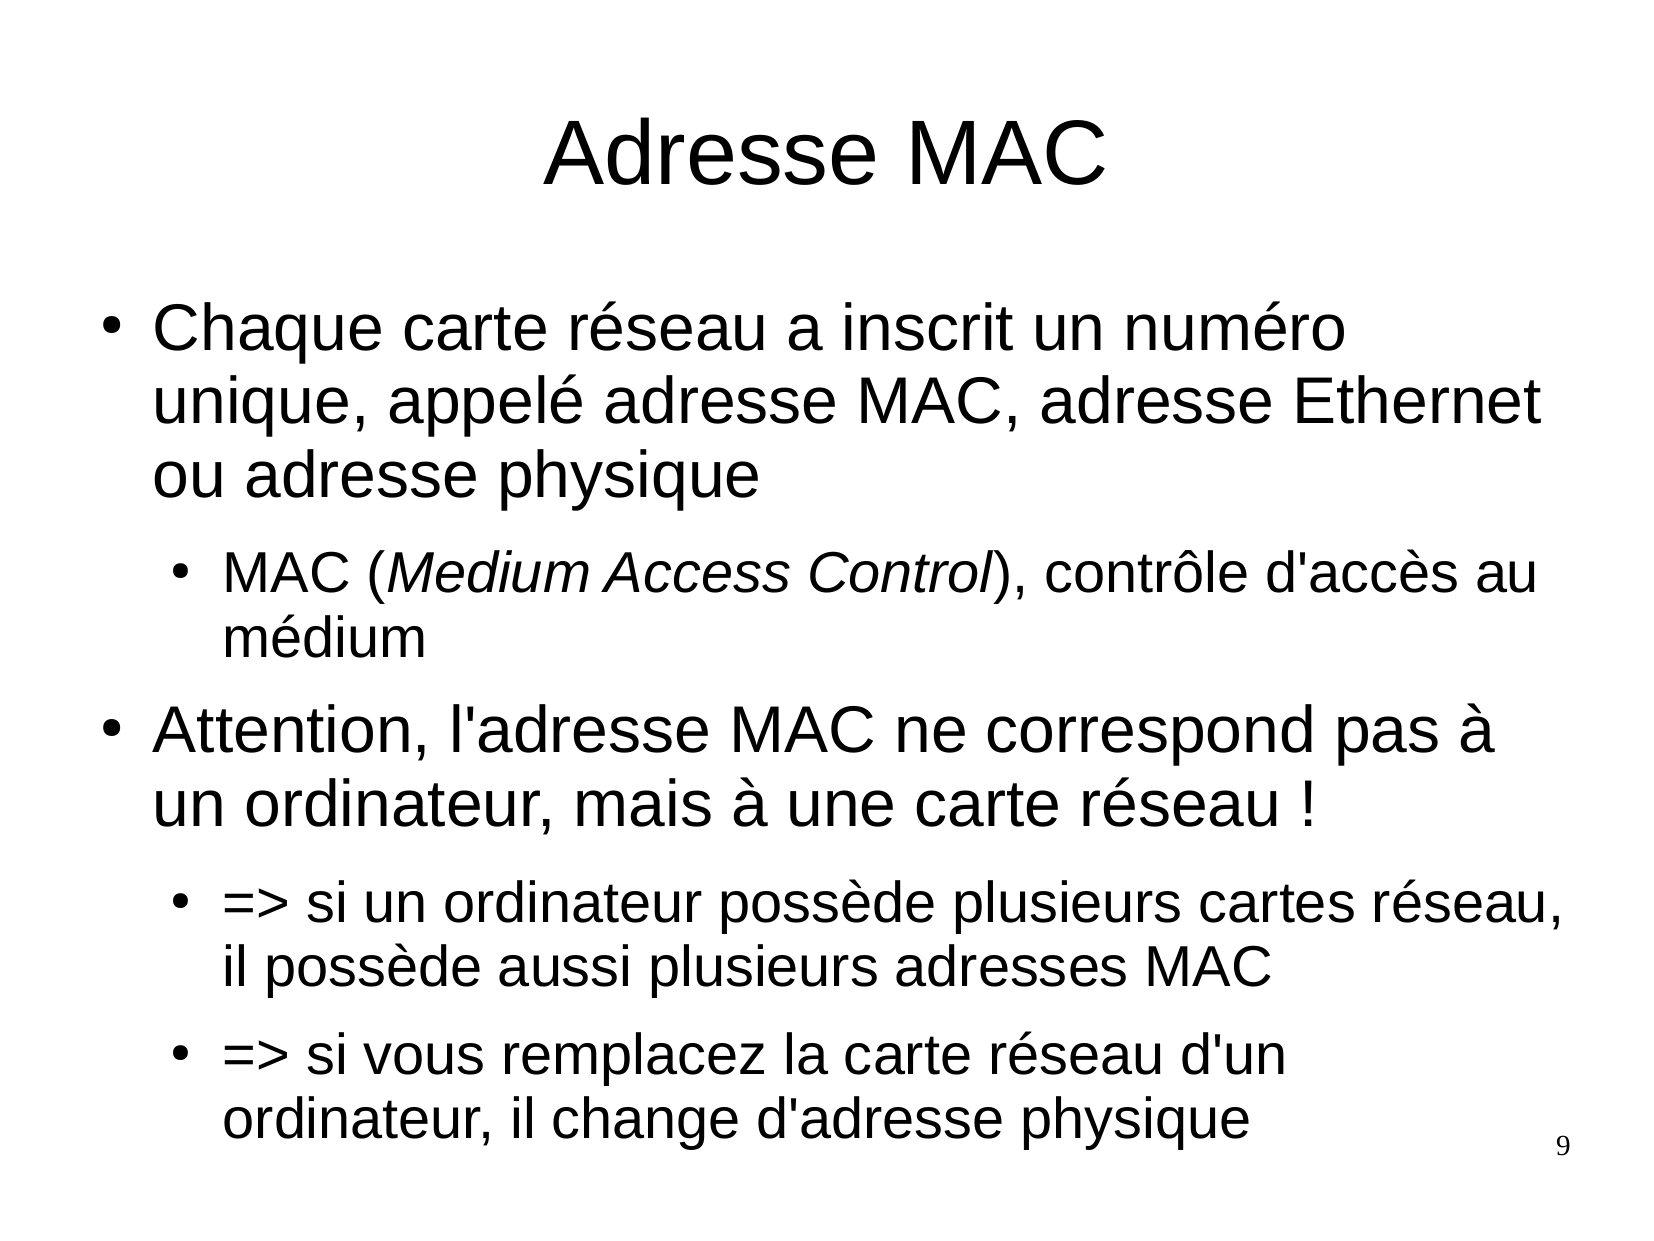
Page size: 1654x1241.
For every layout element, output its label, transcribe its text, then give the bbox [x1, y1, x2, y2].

title Adresse MAC [82, 56, 1571, 250]
list Chaque carte réseau a inscrit un numéro unique, appelé adresse MAC, adresse Ethernet ou adresse physique MAC (Medium Access Control), contrôle d'accès au médium Attention, l'adresse MAC ne correspond pas à un ordinateur, mais à une carte réseau ! => si un ordinateur possède plusieurs cartes réseau, il possède aussi plusieurs adresses MAC => si vous remplacez la carte réseau d'un ordinateur, il change d'adresse physique [82, 290, 1571, 1158]
